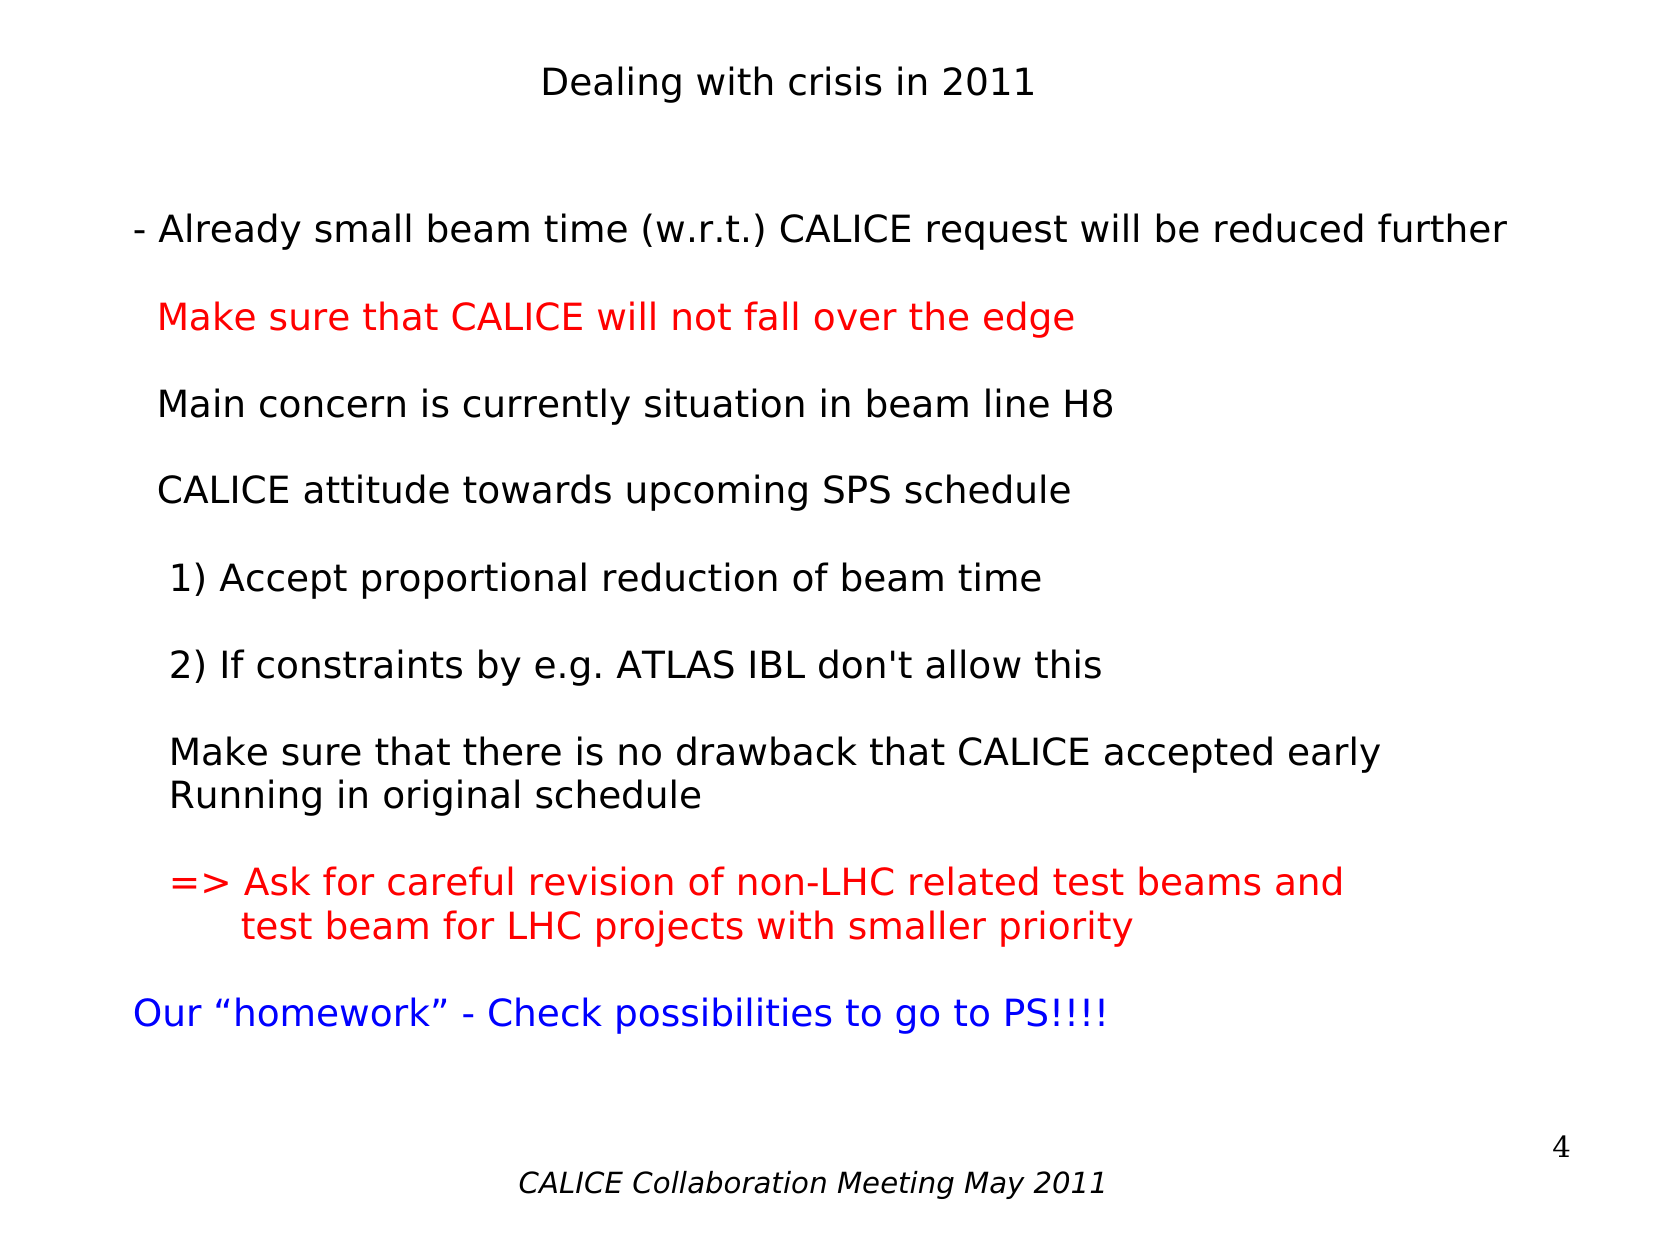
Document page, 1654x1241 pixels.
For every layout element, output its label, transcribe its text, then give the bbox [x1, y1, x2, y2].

text_box Dealing with crisis in 2011 [525, 52, 1064, 112]
text_box - Already small beam time (w.r.t.) CALICE request will be reduced further Make sure that CALICE will not fall over the edge Main concern is currently situation in beam line H8 CALICE attitude towards upcoming SPS schedule 1) Accept proportional reduction of beam time 2) If constraints by e.g. ATLAS IBL don't allow this Make sure that there is no drawback that CALICE accepted early Running in original schedule => Ask for careful revision of non-LHC related test beams and test beam for LHC projects with smaller priority Our “homework” - Check possibilities to go to PS!!!! [118, 200, 1512, 1043]
